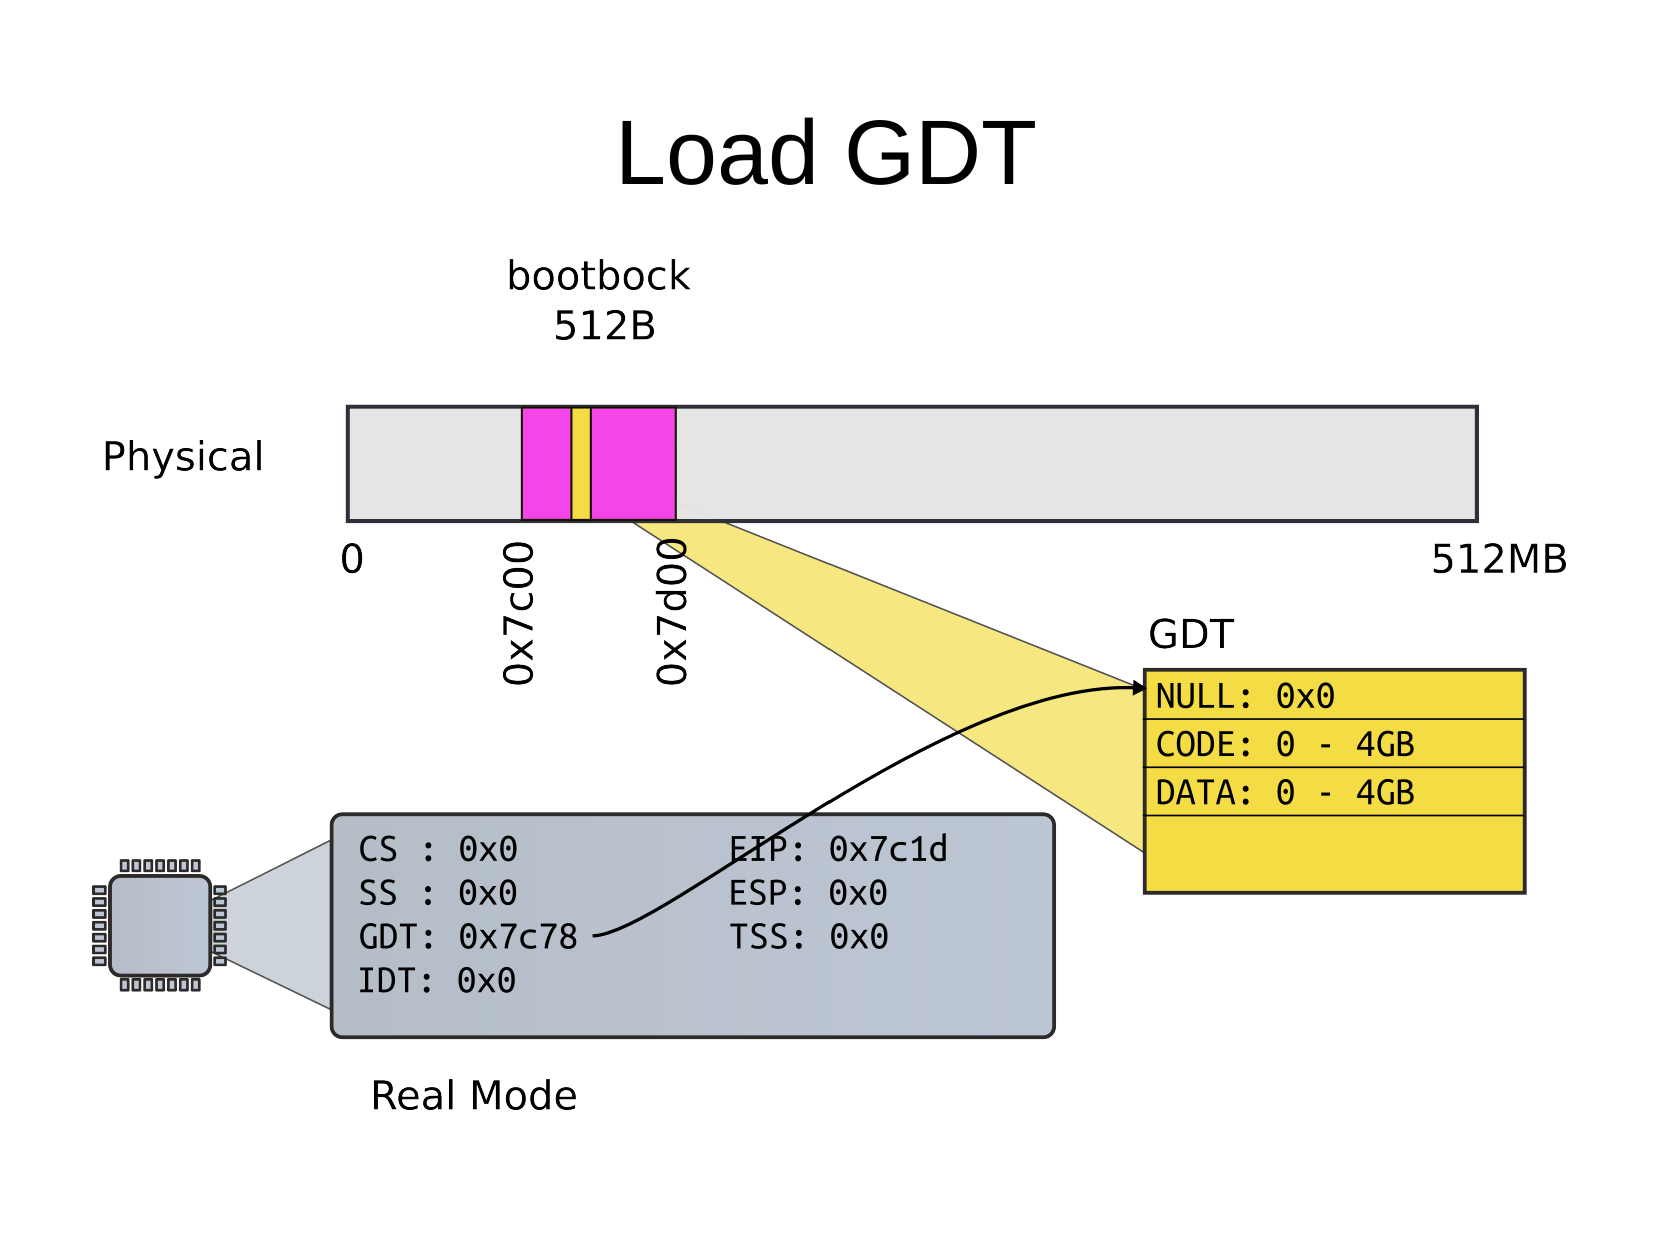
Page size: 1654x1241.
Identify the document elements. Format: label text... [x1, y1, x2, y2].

title Load GDT [82, 49, 1571, 257]
picture [92, 259, 1566, 1111]
